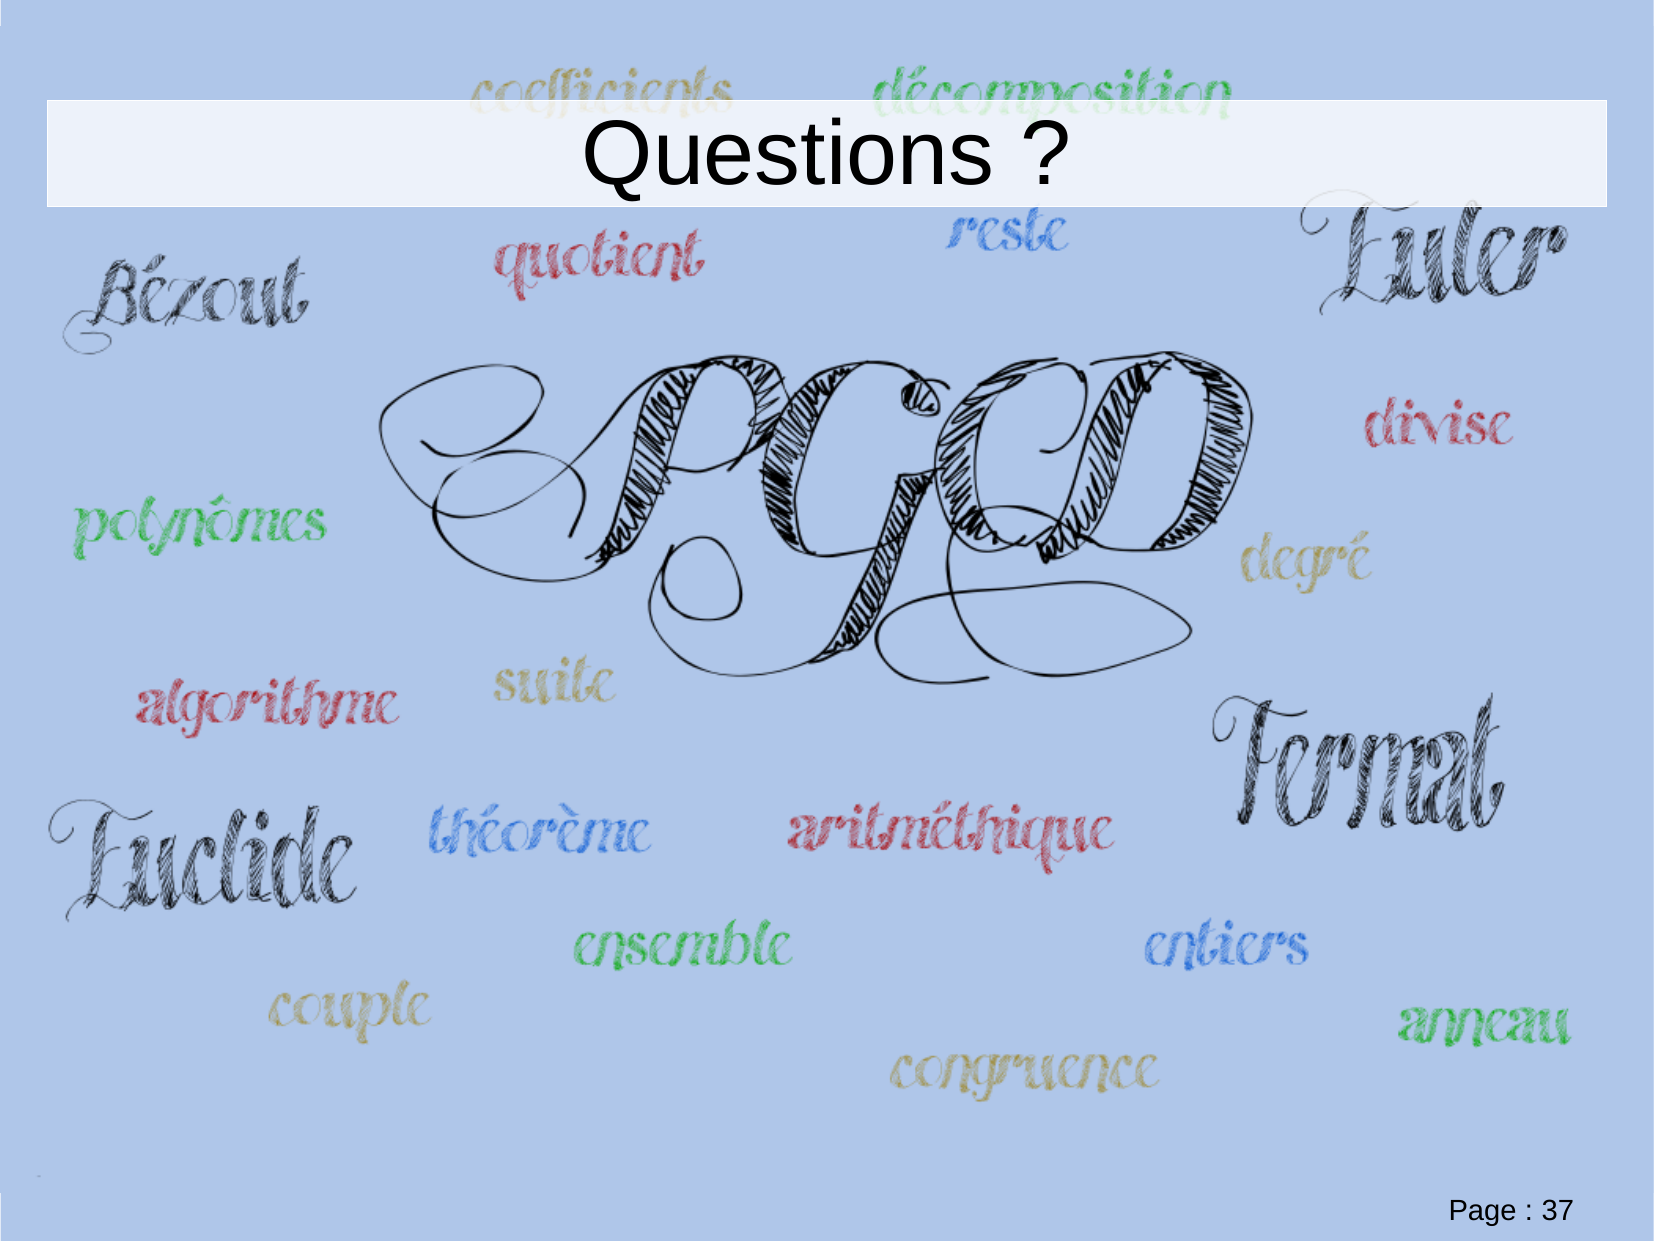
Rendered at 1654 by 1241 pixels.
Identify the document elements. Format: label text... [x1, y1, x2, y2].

picture [0, 0, 1654, 1241]
text_box [1571, 100, 1607, 207]
text_box [47, 100, 82, 207]
title Questions ? [82, 49, 1571, 257]
